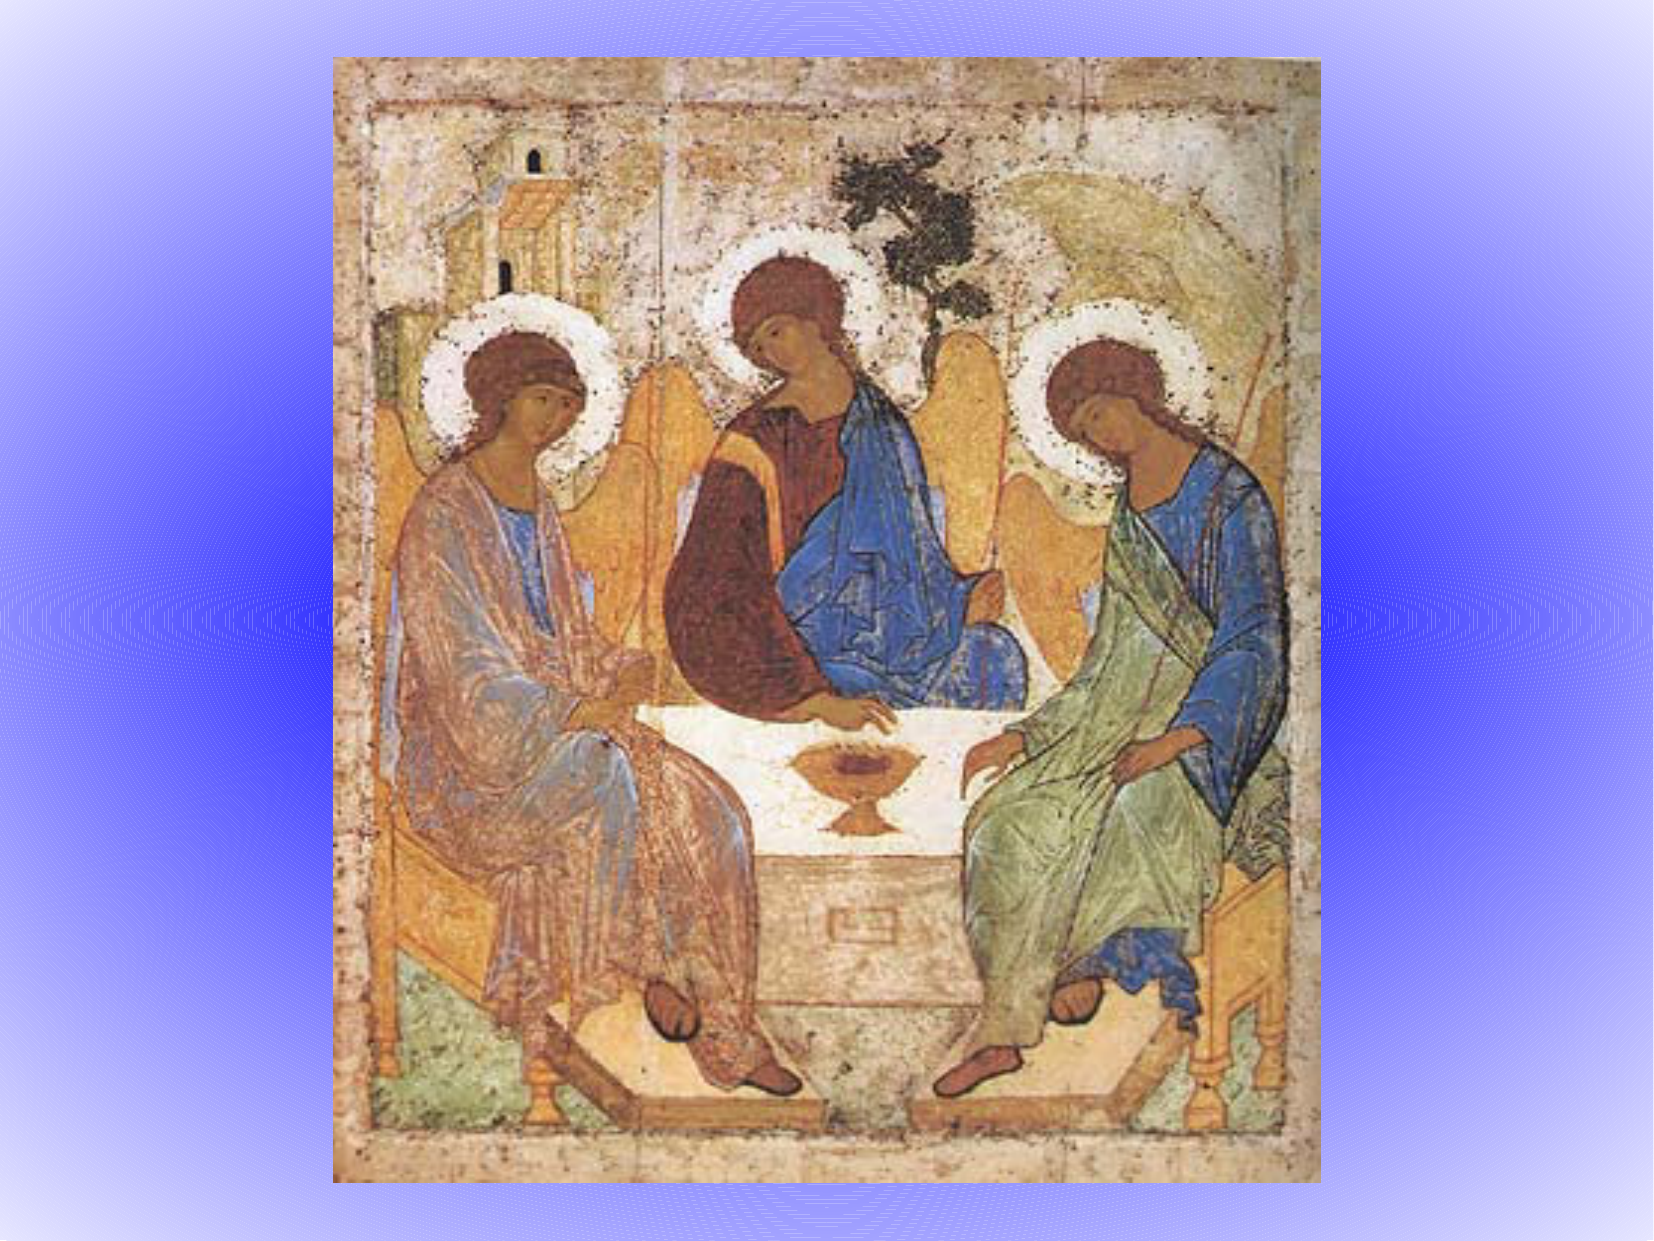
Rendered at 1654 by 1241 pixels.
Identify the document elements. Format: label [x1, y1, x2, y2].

chart [333, 57, 1321, 1183]
